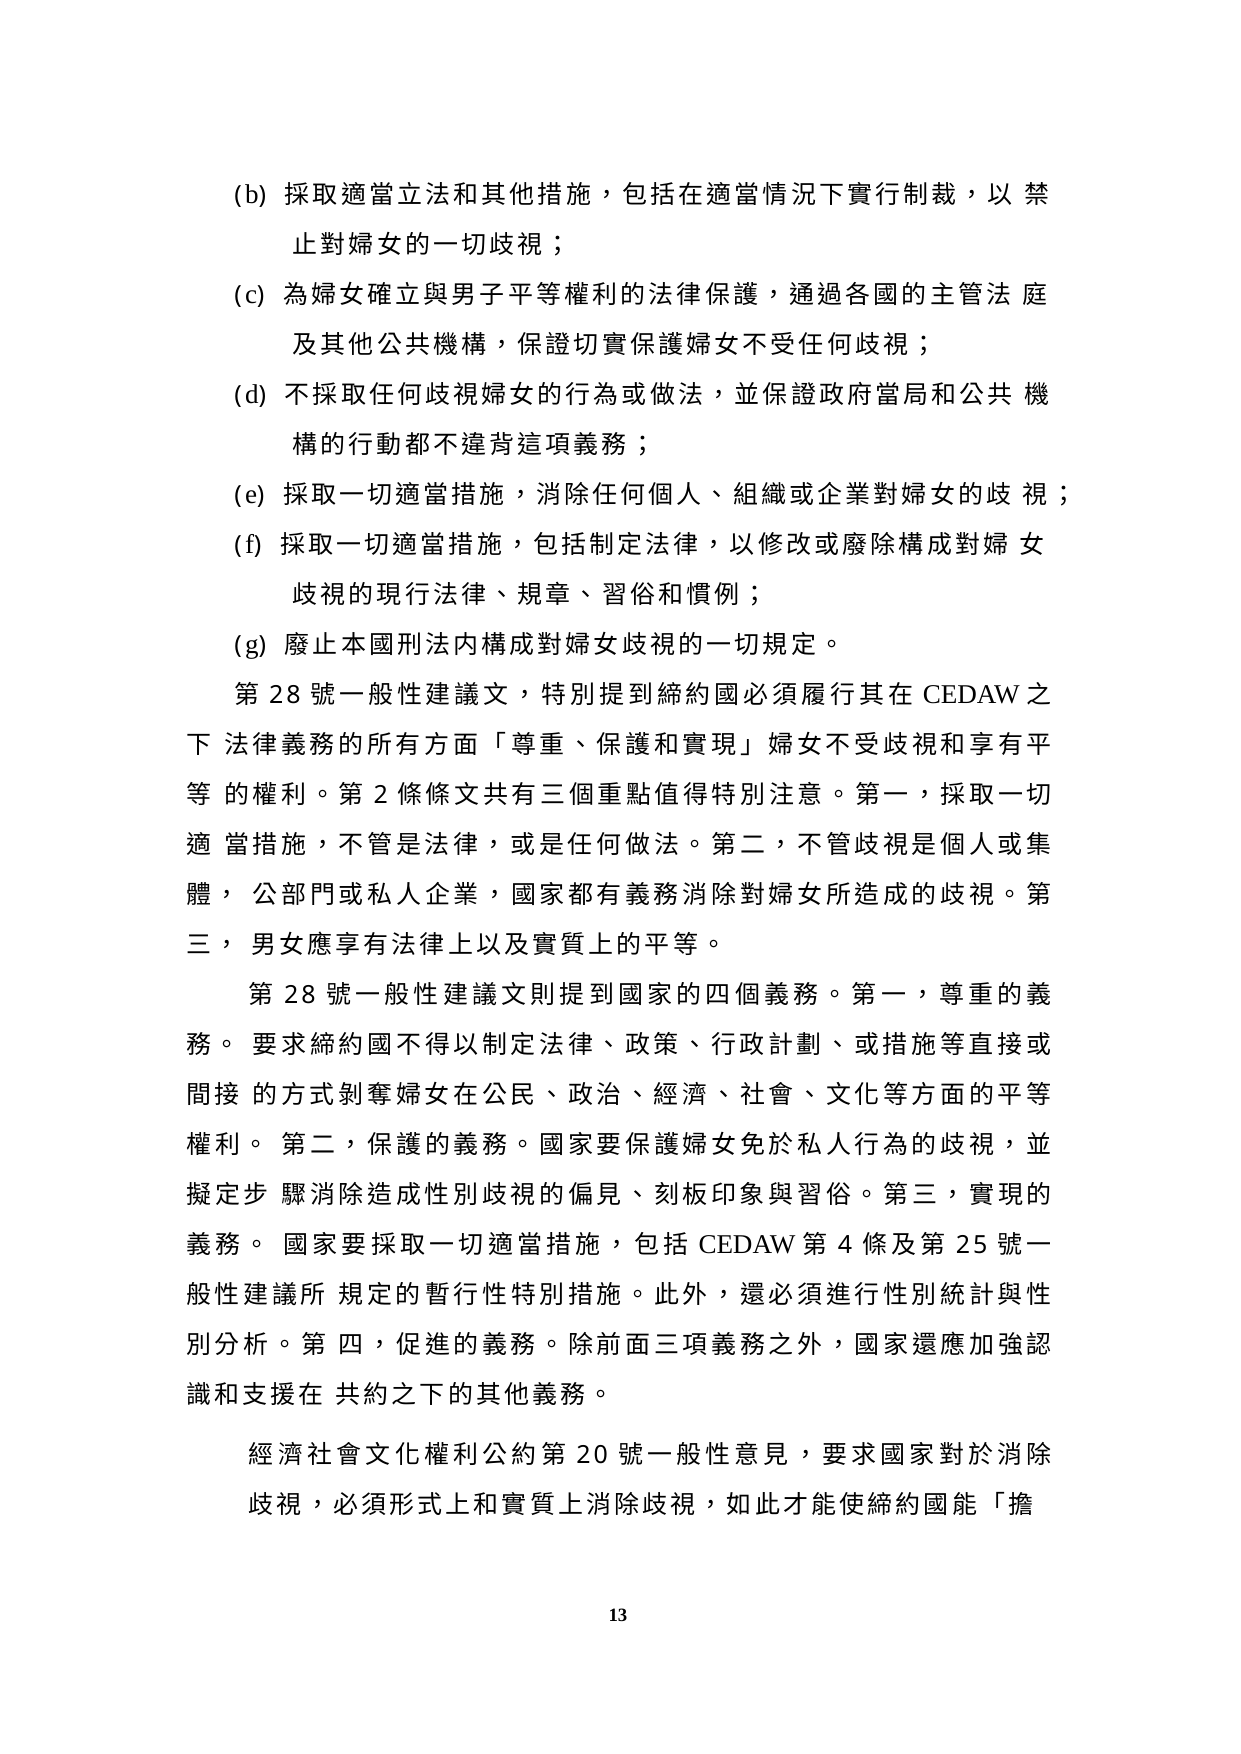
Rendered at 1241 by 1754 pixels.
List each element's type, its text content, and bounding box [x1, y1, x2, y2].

text_box (b) 採取適當立法和其他措施，包括在適當情況下實行制裁，以 禁止對婦女的一切歧視； (c) 為婦女確立與男子平等權利的法律保護，通過各國的主管法 庭及其他公共機構，保證切實保護婦女不受任何歧視； (d) 不採取任何歧視婦女的行為或做法，並保證政府當局和公共 機構的行動都不違背這項義務； (e) 採取一切適當措施，消除任何個人、組織或企業對婦女的歧 視； (f) 採取一切適當措施，包括制定法律，以修改或廢除構成對婦 女歧視的現行法律、規章、習俗和慣例； (g) 廢止本國刑法内構成對婦女歧視的一切規定。 第28號一般性建議文，特別提到締約國必須履行其在CEDAW之下 法律義務的所有方面「尊重、保護和實現」婦女不受歧視和享有平等 的權利。第2條條文共有三個重點值得特別注意。第一，採取一切適 當措施，不管是法律，或是任何做法。第二，不管歧視是個人或集體， 公部門或私人企業，國家都有義務消除對婦女所造成的歧視。第三， 男女應享有法律上以及實質上的平等。 第28號一般性建議文則提到國家的四個義務。第一，尊重的義務。 要求締約國不得以制定法律、政策、行政計劃、或措施等直接或間接 的方式剝奪婦女在公民、政治、經濟、社會、文化等方面的平等權利。 第二，保護的義務。國家要保護婦女免於私人行為的歧視，並擬定步 驟消除造成性別歧視的偏見、刻板印象與習俗。第三，實現的義務。 國家要採取一切適當措施，包括CEDAW第4條及第25號一般性建議所 規定的暫行性特別措施。此外，還必須進行性別統計與性別分析。第 四，促進的義務。除前面三項義務之外，國家還應加強認識和支援在 共約之下的其他義務。 經濟社會文化權利公約第20號一般性意見，要求國家對於消除 歧視，必須形式上和實質上消除歧視，如此才能使締約國能「擔 [186, 158, 1055, 1567]
text_box 13 [609, 1603, 633, 1623]
